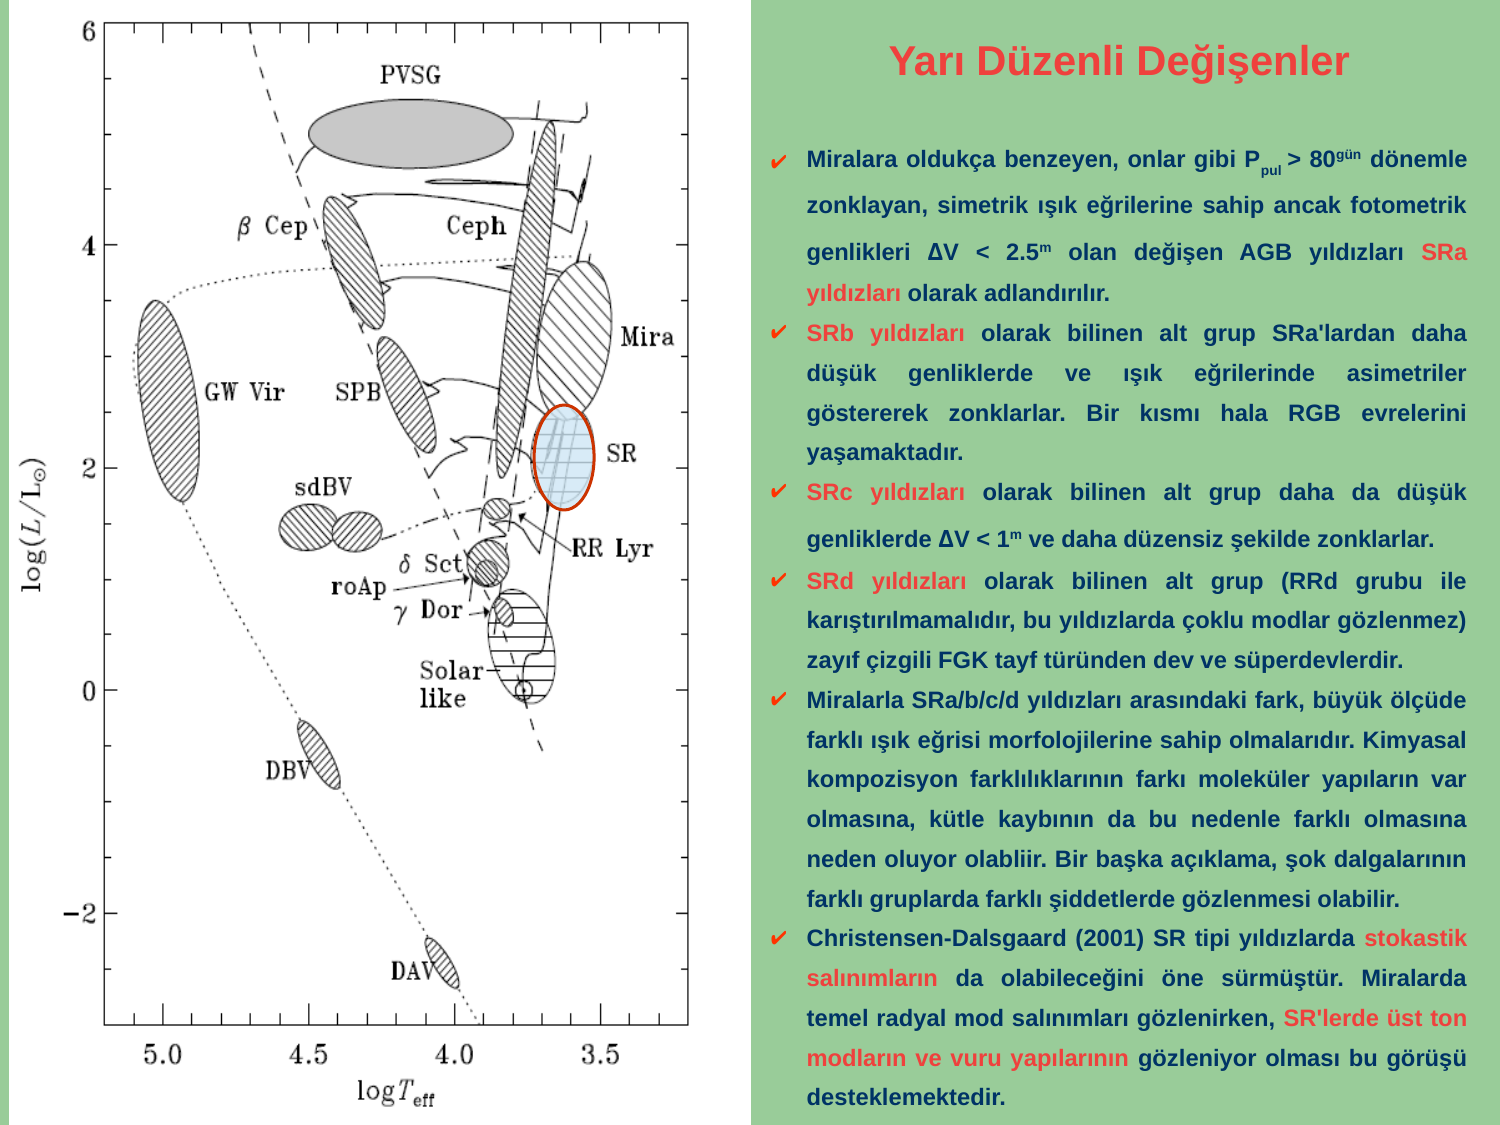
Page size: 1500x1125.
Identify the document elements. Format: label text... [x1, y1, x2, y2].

text_box Yarı Düzenli Değişenler Miralara oldukça benzeyen, onlar gibi Ppul > 80gün dönemle zonklayan, simetrik ışık eğrilerine sahip ancak fotometrik genlikleri ΔV < 2.5m olan değişen AGB yıldızları SRa yıldızları olarak adlandırılır. SRb yıldızları olarak bilinen alt grup SRa'lardan daha düşük genliklerde ve ışık eğrilerinde asimetriler göstererek zonklarlar. Bir kısmı hala RGB evrelerini yaşamaktadır. SRc yıldızları olarak bilinen alt grup daha da düşük genliklerde ΔV < 1m ve daha düzensiz şekilde zonklarlar. SRd yıldızları olarak bilinen alt grup (RRd grubu ile karıştırılmamalıdır, bu yıldızlarda çoklu modlar gözlenmez) zayıf çizgili FGK tayf türünden dev ve süperdevlerdir. Miralarla SRa/b/c/d yıldızları arasındaki fark, büyük ölçüde farklı ışık eğrisi morfolojilerine sahip olmalarıdır. Kimyasal kompozisyon farklılıklarının farkı moleküler yapıların var olmasına, kütle kaybının da bu nedenle farklı olmasına neden oluyor olabliir. Bir başka açıklama, şok dalgalarının farklı gruplarda farklı şiddetlerde gözlenmesi olabilir. Christensen-Dalsgaard (2001) SR tipi yıldızlarda stokastik salınımların da olabileceğini öne sürmüştür. Miralarda temel radyal mod salınımları gözlenirken, SR'lerde üst ton modların ve vuru yapılarının gözleniyor olması bu görüşü desteklemektedir. [756, 29, 1483, 1122]
picture [9, 0, 751, 1125]
text_box [534, 404, 595, 511]
